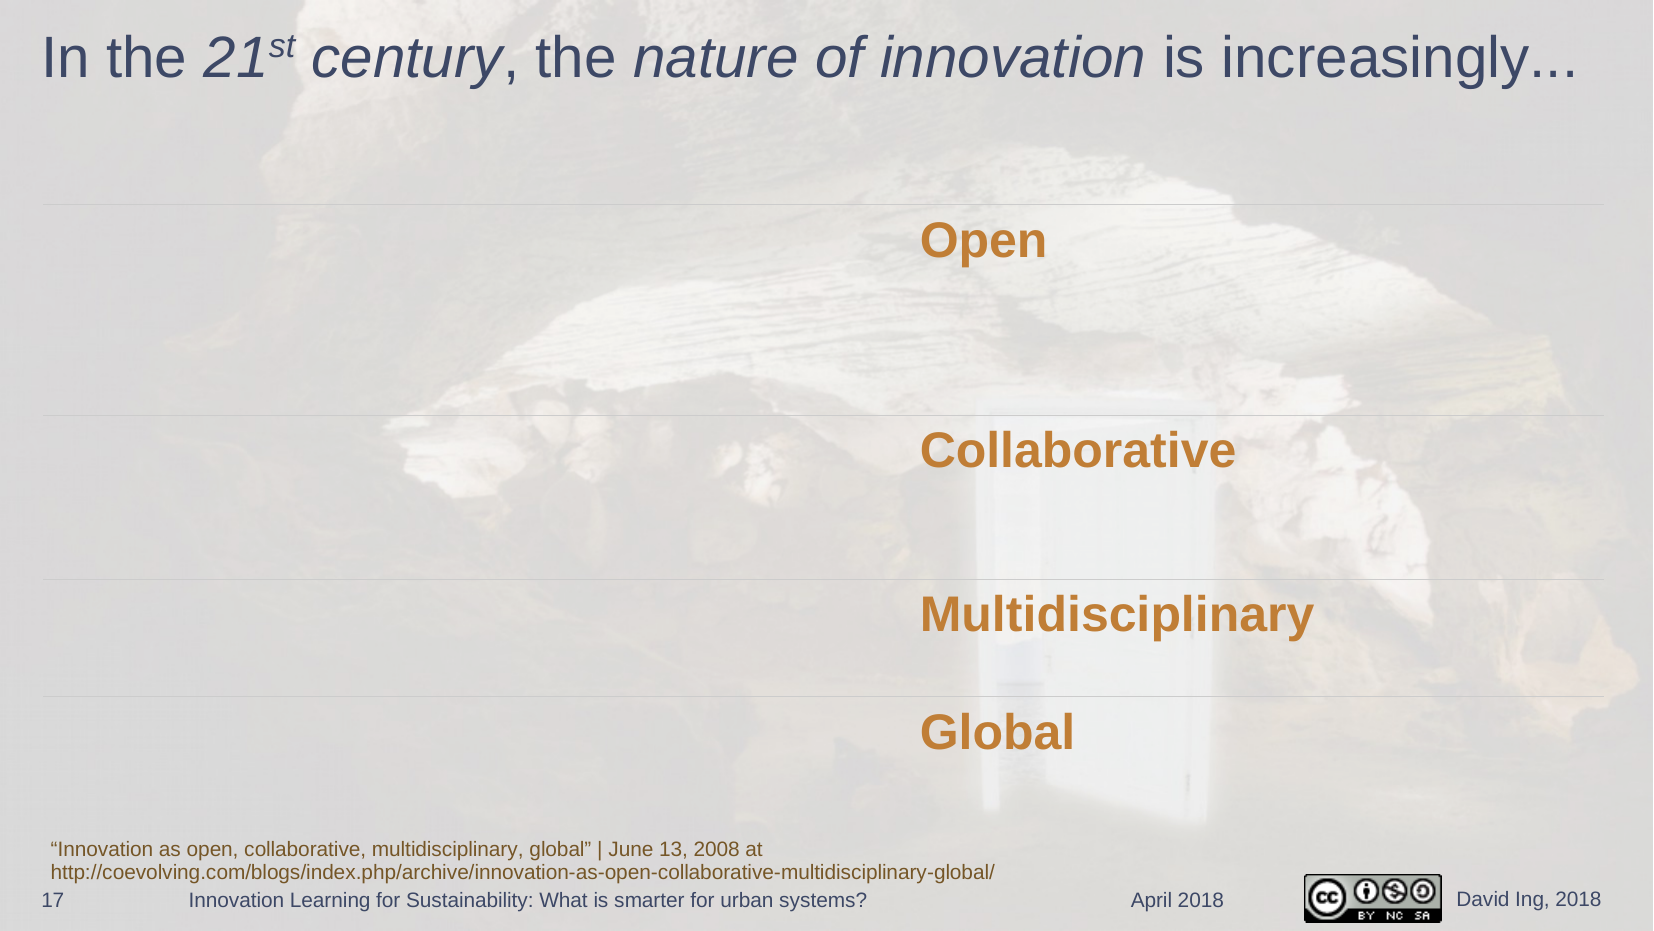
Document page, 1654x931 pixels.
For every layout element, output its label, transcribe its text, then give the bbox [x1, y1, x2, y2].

table_cell [43, 580, 678, 696]
title In the 21st century, the nature of innovation is increasingly... [41, 30, 1613, 126]
table_cell Collaborative [905, 416, 1604, 579]
table_cell [43, 416, 678, 579]
text_box Value-elevating co-creation Providers and customer mutually experience, and then improve [0, 0, 1653, 931]
table_cell [43, 205, 678, 415]
table_cell [43, 697, 678, 814]
table_cell [678, 580, 905, 696]
table_cell Global [905, 697, 1604, 814]
table_cell [678, 205, 905, 415]
table_cell [678, 697, 905, 814]
table_header [43, 133, 678, 204]
table_header [678, 133, 905, 204]
table_header [905, 133, 1604, 204]
text_box “Innovation as open, collaborative, multidisciplinary, global” | June 13, 2008 at http://coevolving.com/blogs/index.php/archive/innovation-as-open-collaborative-multidisciplinary-global/ [35, 830, 1567, 892]
picture [1304, 892, 1442, 923]
table_cell [678, 416, 905, 579]
table_cell Multidisciplinary [905, 580, 1604, 696]
table_cell Open [905, 205, 1604, 415]
